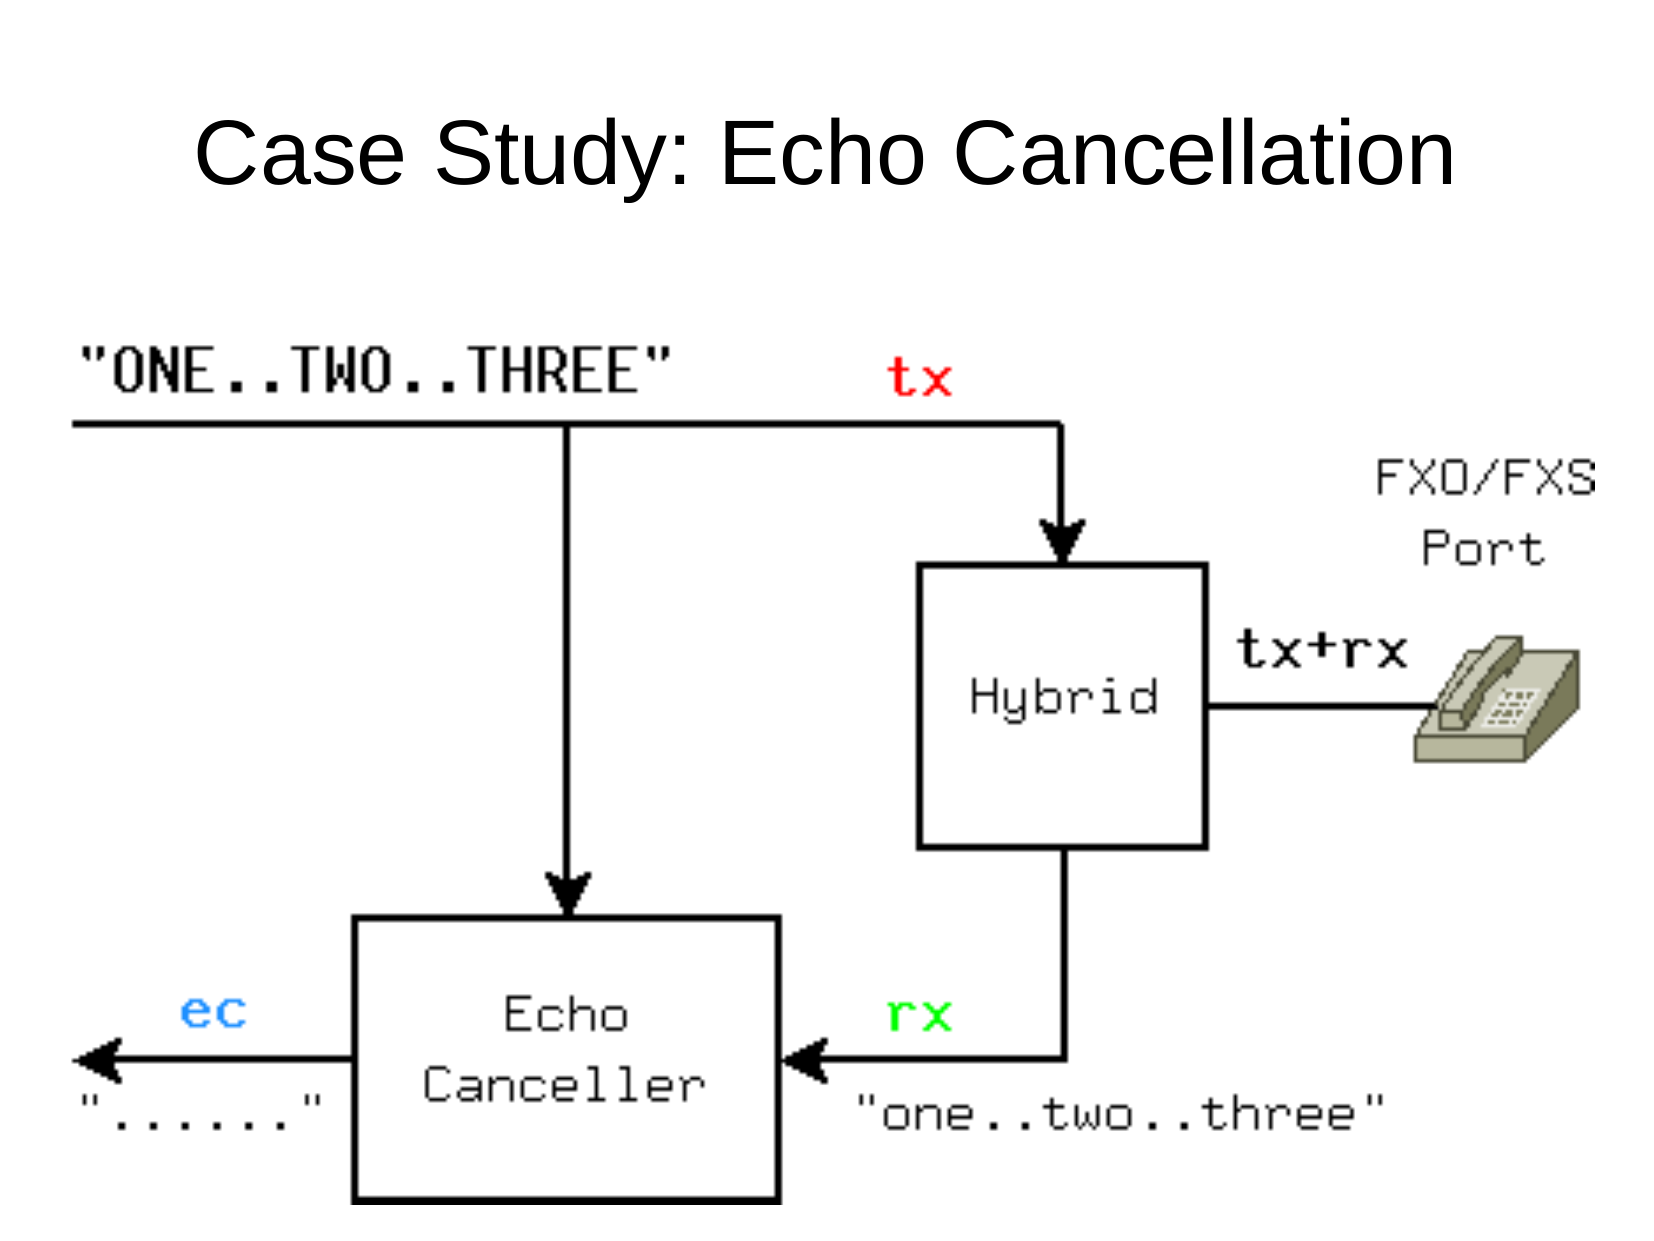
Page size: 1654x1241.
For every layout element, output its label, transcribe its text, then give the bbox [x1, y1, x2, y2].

title Case Study: Echo Cancellation [82, 49, 1571, 257]
picture [70, 337, 1595, 1205]
